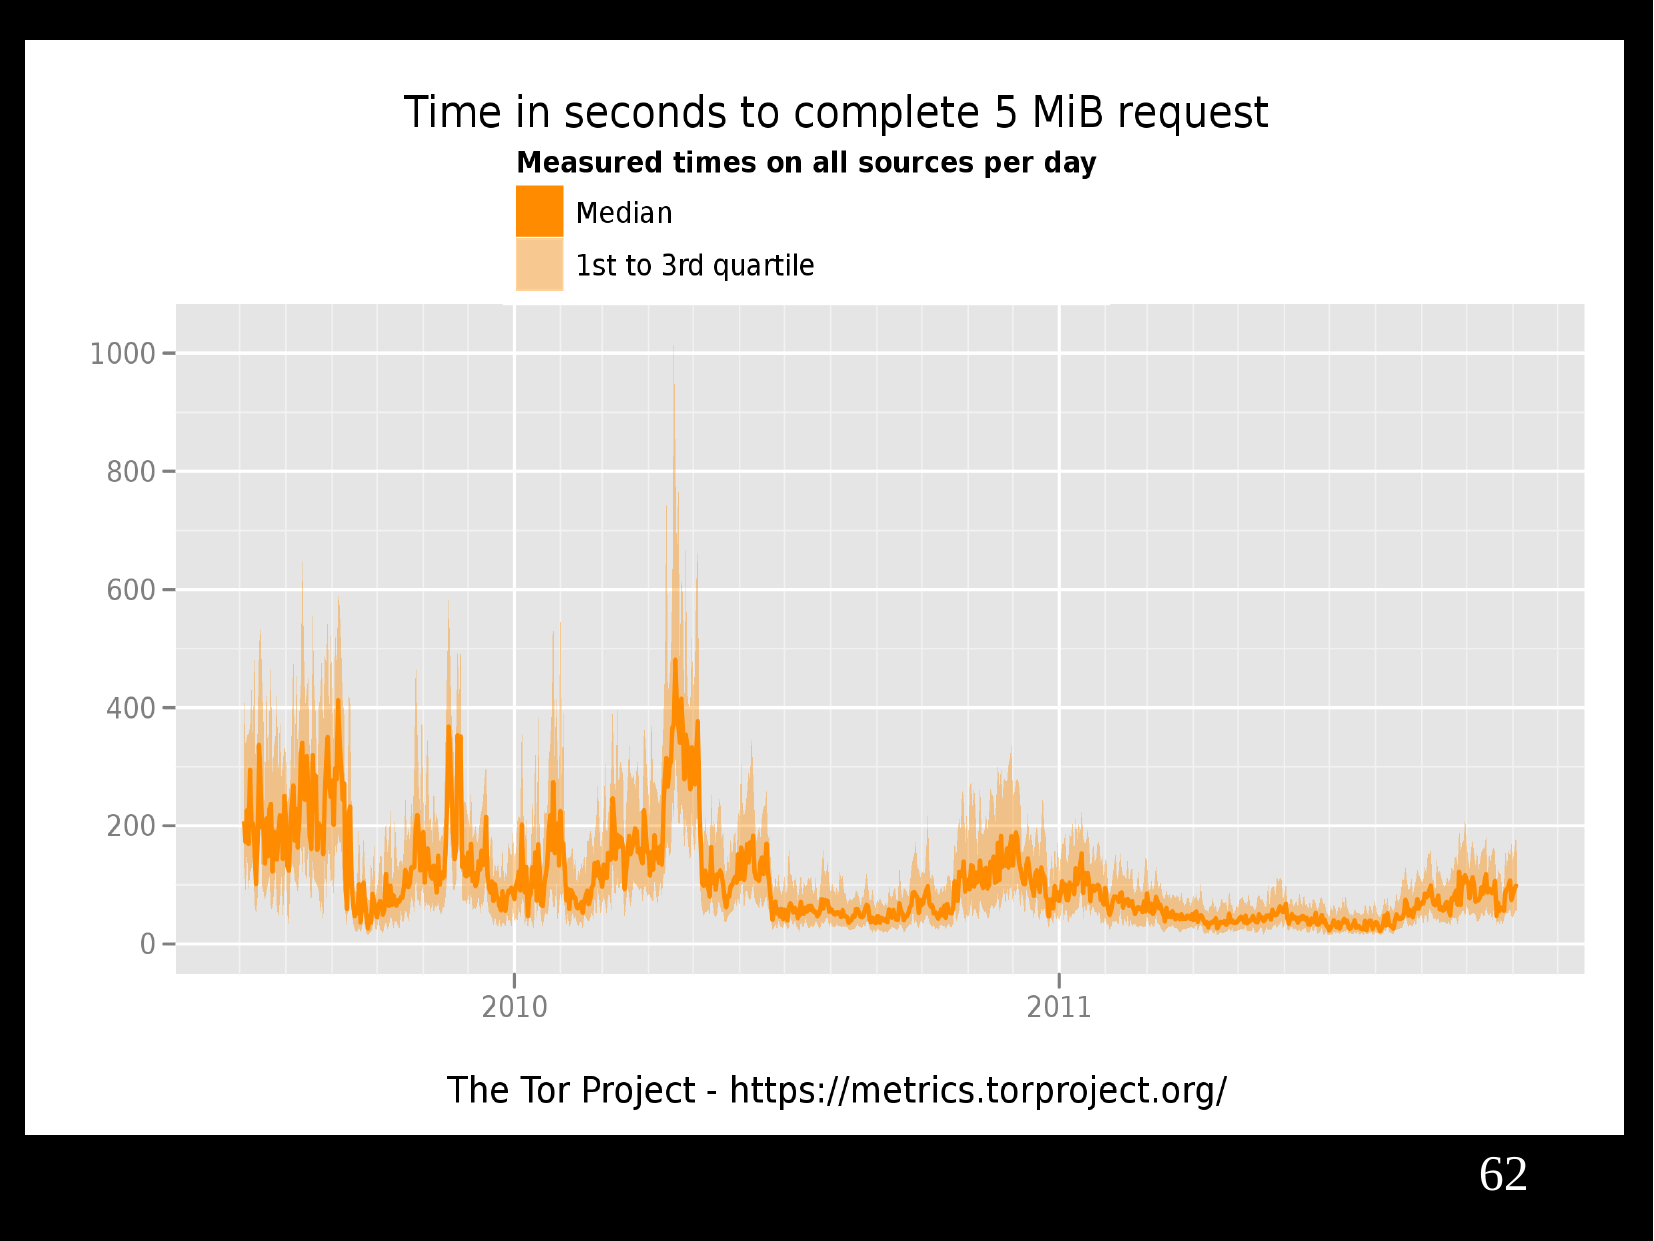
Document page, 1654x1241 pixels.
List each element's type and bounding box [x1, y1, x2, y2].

picture [25, 40, 1624, 1135]
